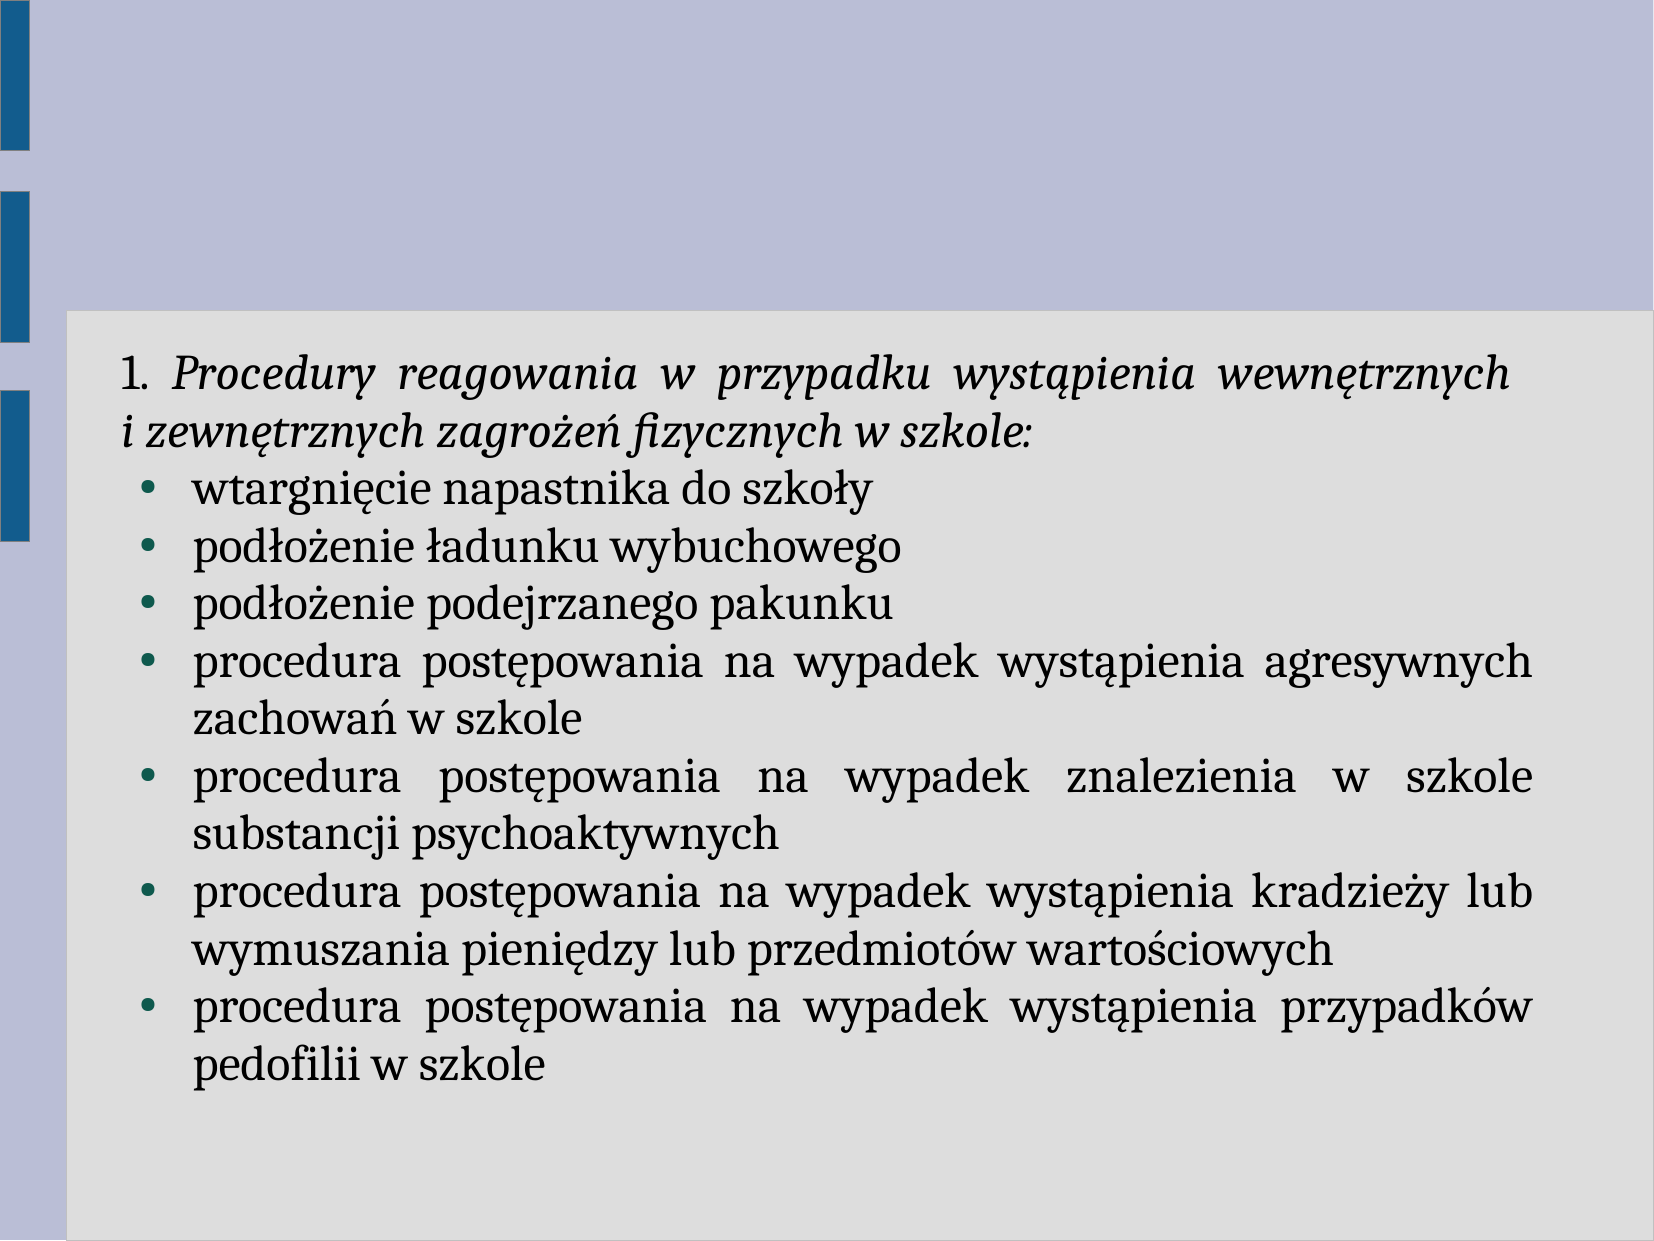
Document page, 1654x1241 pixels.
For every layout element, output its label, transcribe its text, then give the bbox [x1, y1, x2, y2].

list 1. Procedury reagowania w przypadku wystąpienia wewnętrznych i zewnętrznych zagrożeń fizycznych w szkole: wtargnięcie napastnika do szkoły podłożenie ładunku wybuchowego podłożenie podejrzanego pakunku procedura postępowania na wypadek wystąpienia agresywnych zachowań w szkole procedura postępowania na wypadek znalezienia w szkole substancji psychoaktywnych procedura postępowania na wypadek wystąpienia kradzieży lub wymuszania pieniędzy lub przedmiotów wartościowych procedura postępowania na wypadek wystąpienia przypadków pedofilii w szkole [121, 344, 1534, 1127]
